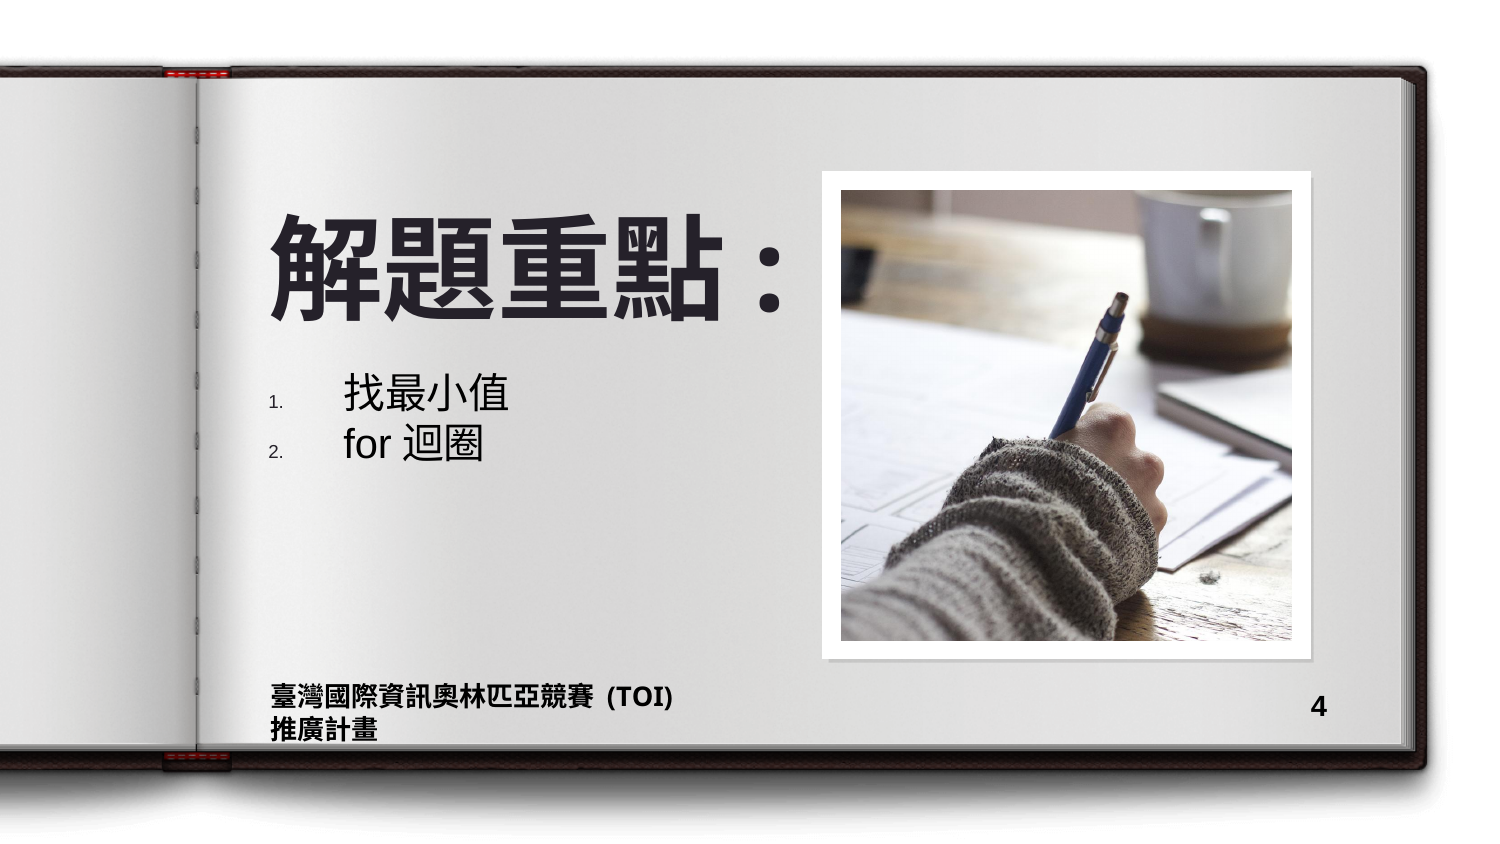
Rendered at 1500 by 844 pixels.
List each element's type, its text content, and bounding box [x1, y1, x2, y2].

text_box [1295, 672, 1386, 737]
picture [841, 190, 1292, 641]
text_box 解題重點: [253, 158, 784, 350]
text_box [829, 178, 1314, 663]
text_box 找最小值 for迴圈 [253, 352, 807, 656]
